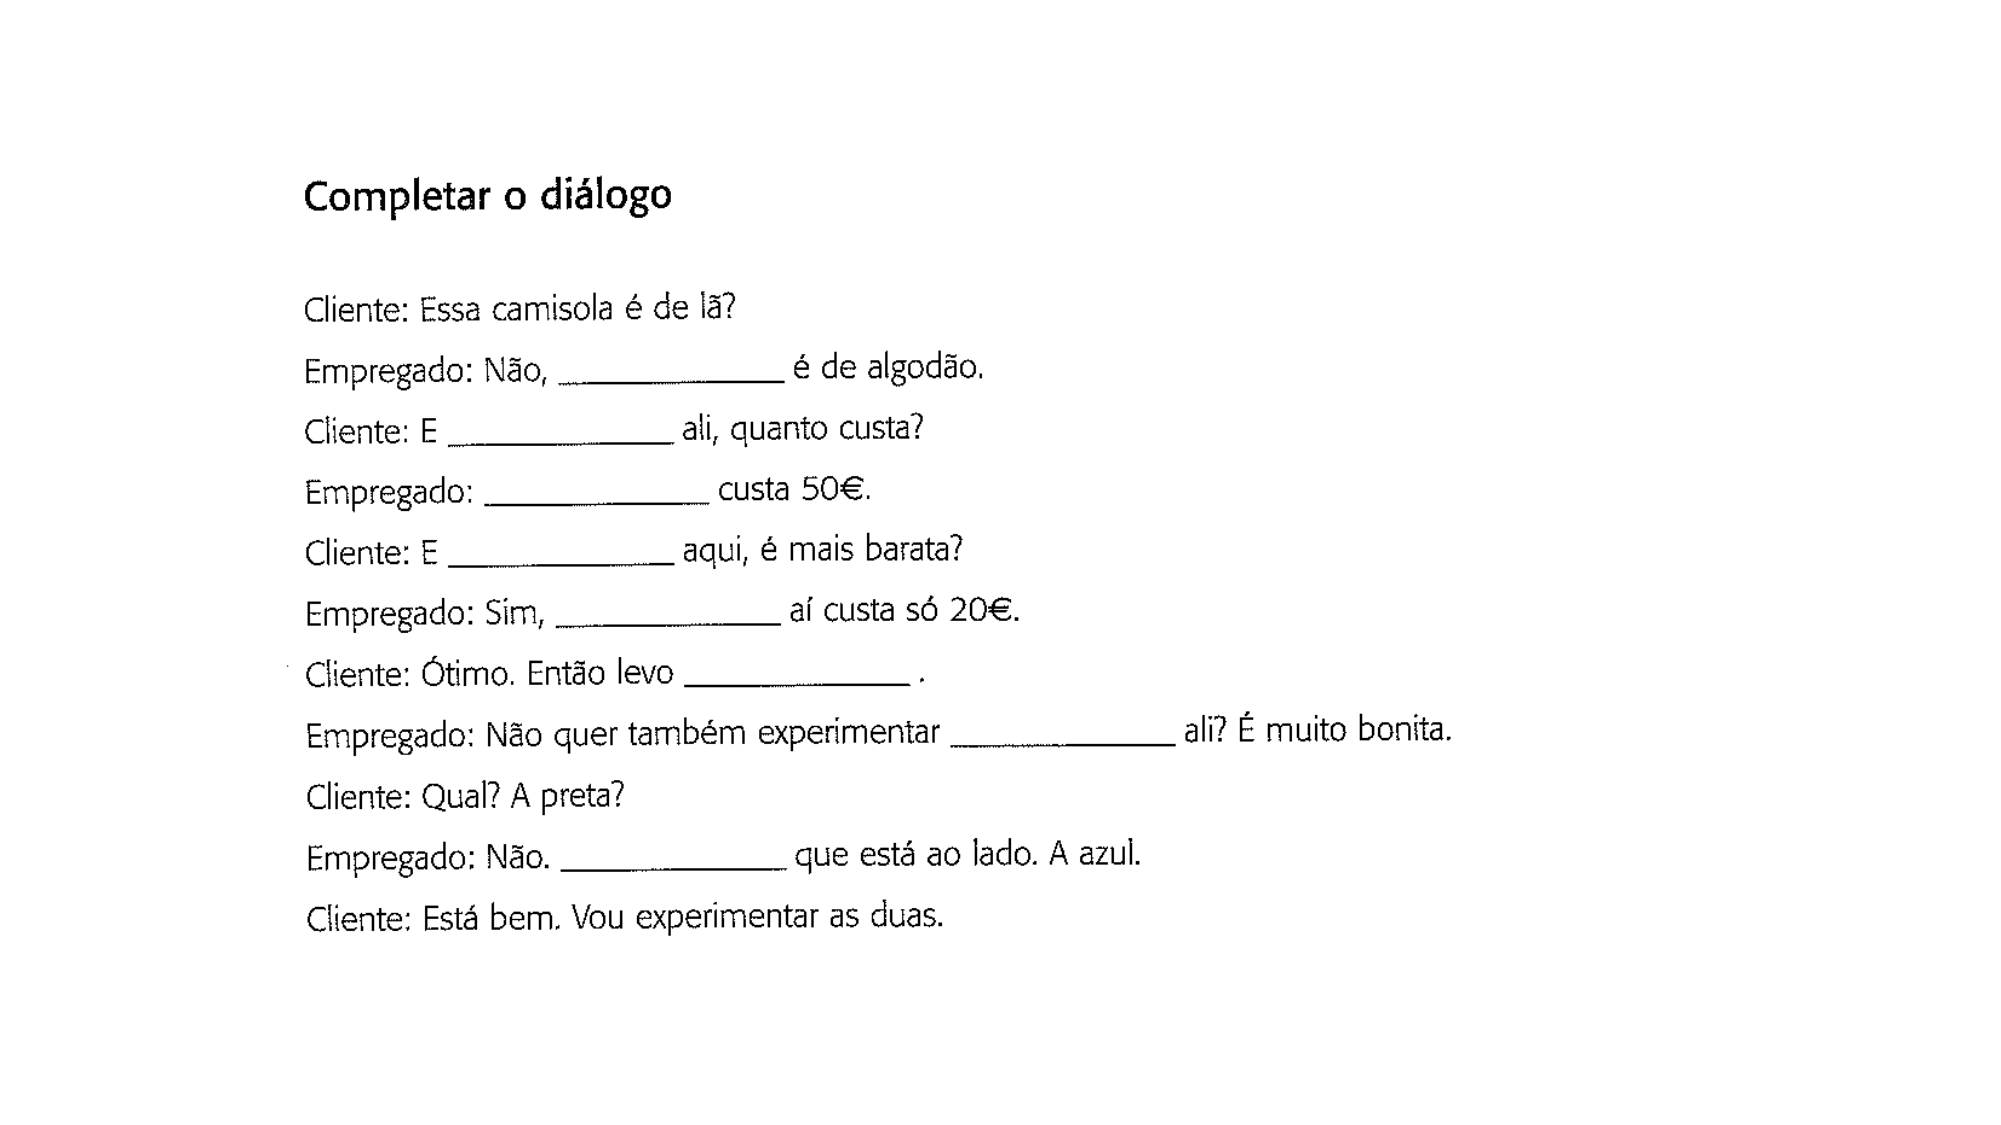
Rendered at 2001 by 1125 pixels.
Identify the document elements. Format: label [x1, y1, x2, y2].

picture [143, 120, 1818, 953]
